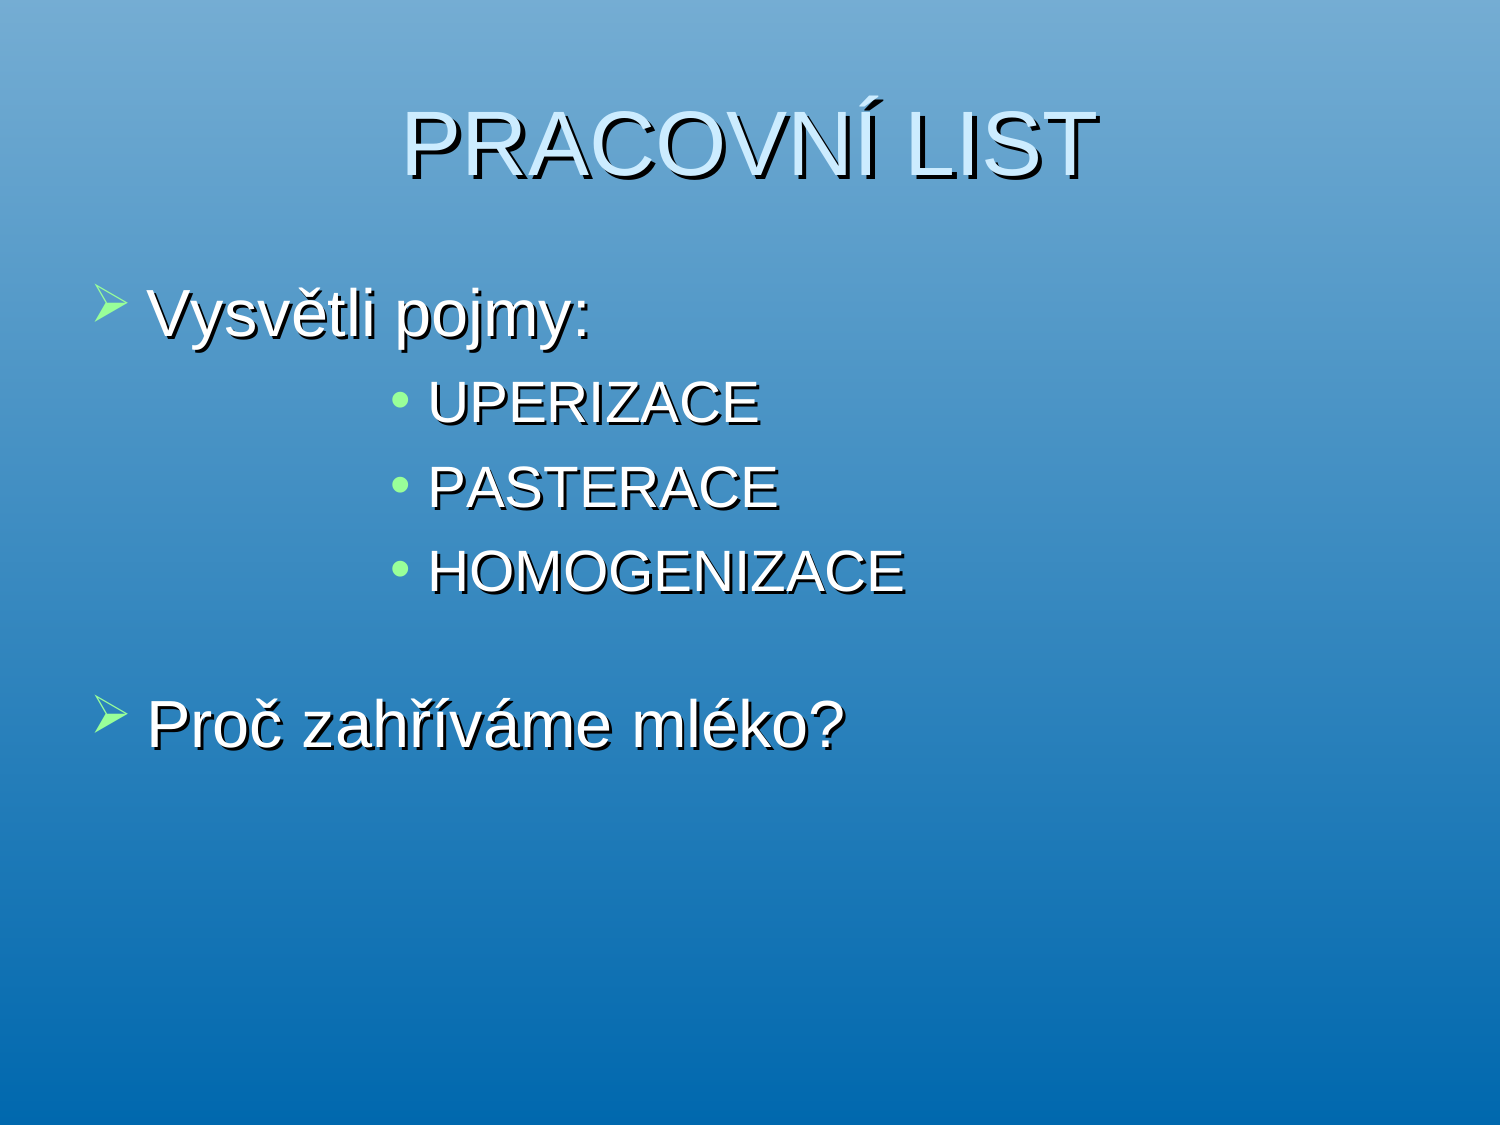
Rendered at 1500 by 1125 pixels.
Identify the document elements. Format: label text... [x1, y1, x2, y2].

title PRACOVNÍ LIST [75, 45, 1426, 233]
list Vysvětli pojmy: UPERIZACE PASTERACE HOMOGENIZACE Proč zahříváme mléko? [75, 262, 1426, 1006]
